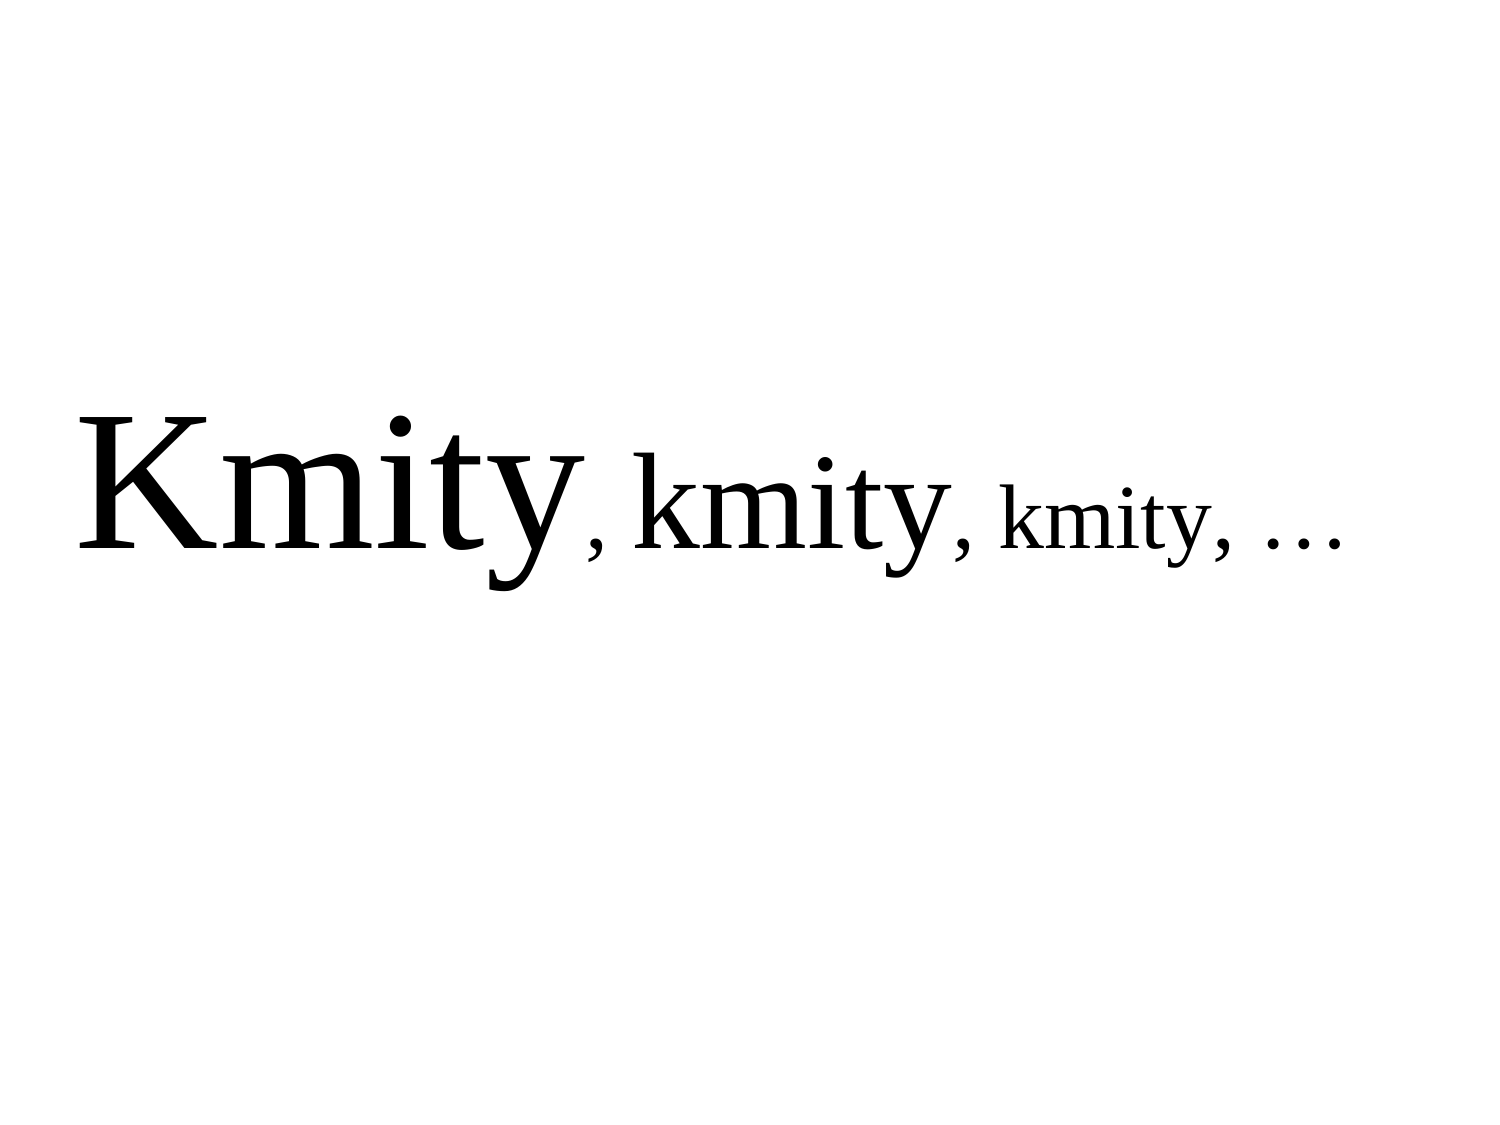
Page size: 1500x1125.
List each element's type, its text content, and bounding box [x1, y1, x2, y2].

title Kmity, kmity, kmity, … [37, 341, 1388, 597]
